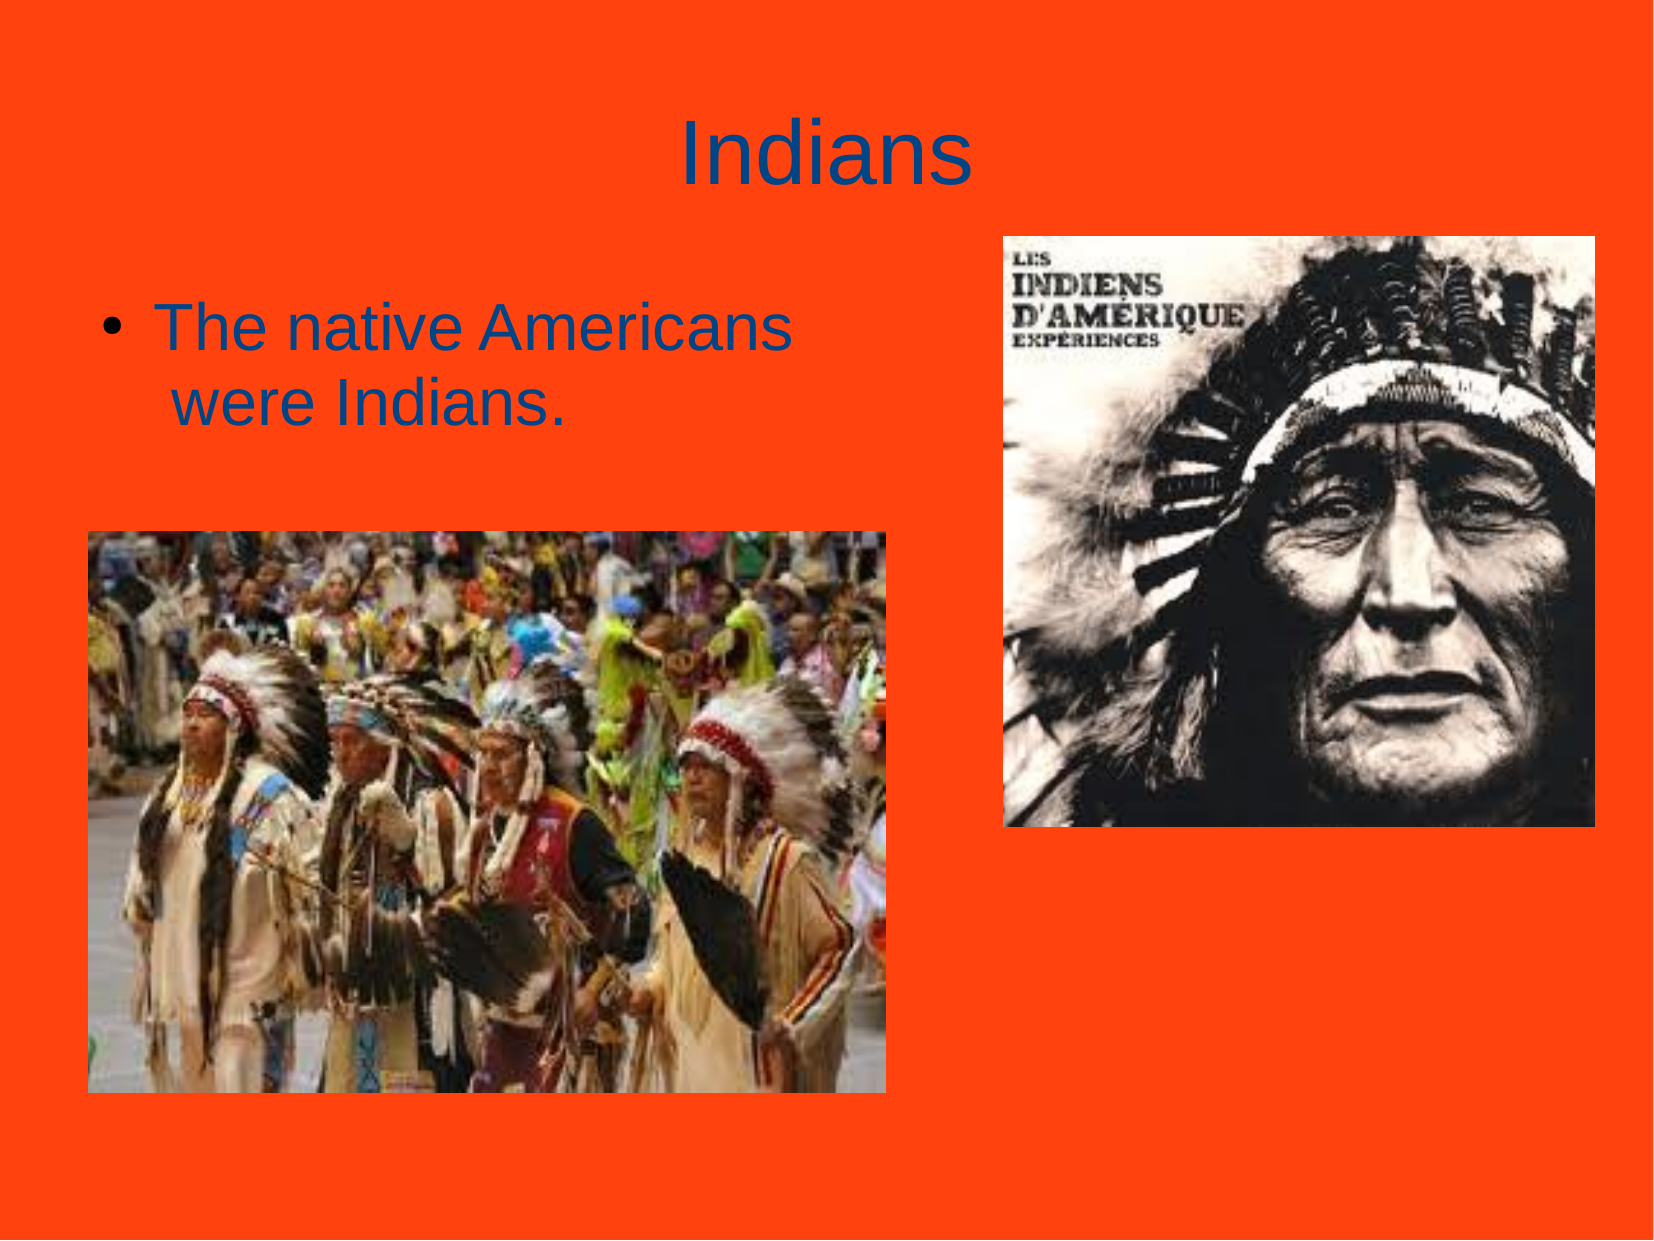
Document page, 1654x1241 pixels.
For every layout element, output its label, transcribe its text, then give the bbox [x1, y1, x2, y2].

picture [1003, 236, 1595, 827]
title Indians [82, 49, 1571, 257]
picture [88, 531, 886, 1093]
list The native Americans were Indians. [82, 290, 809, 1109]
